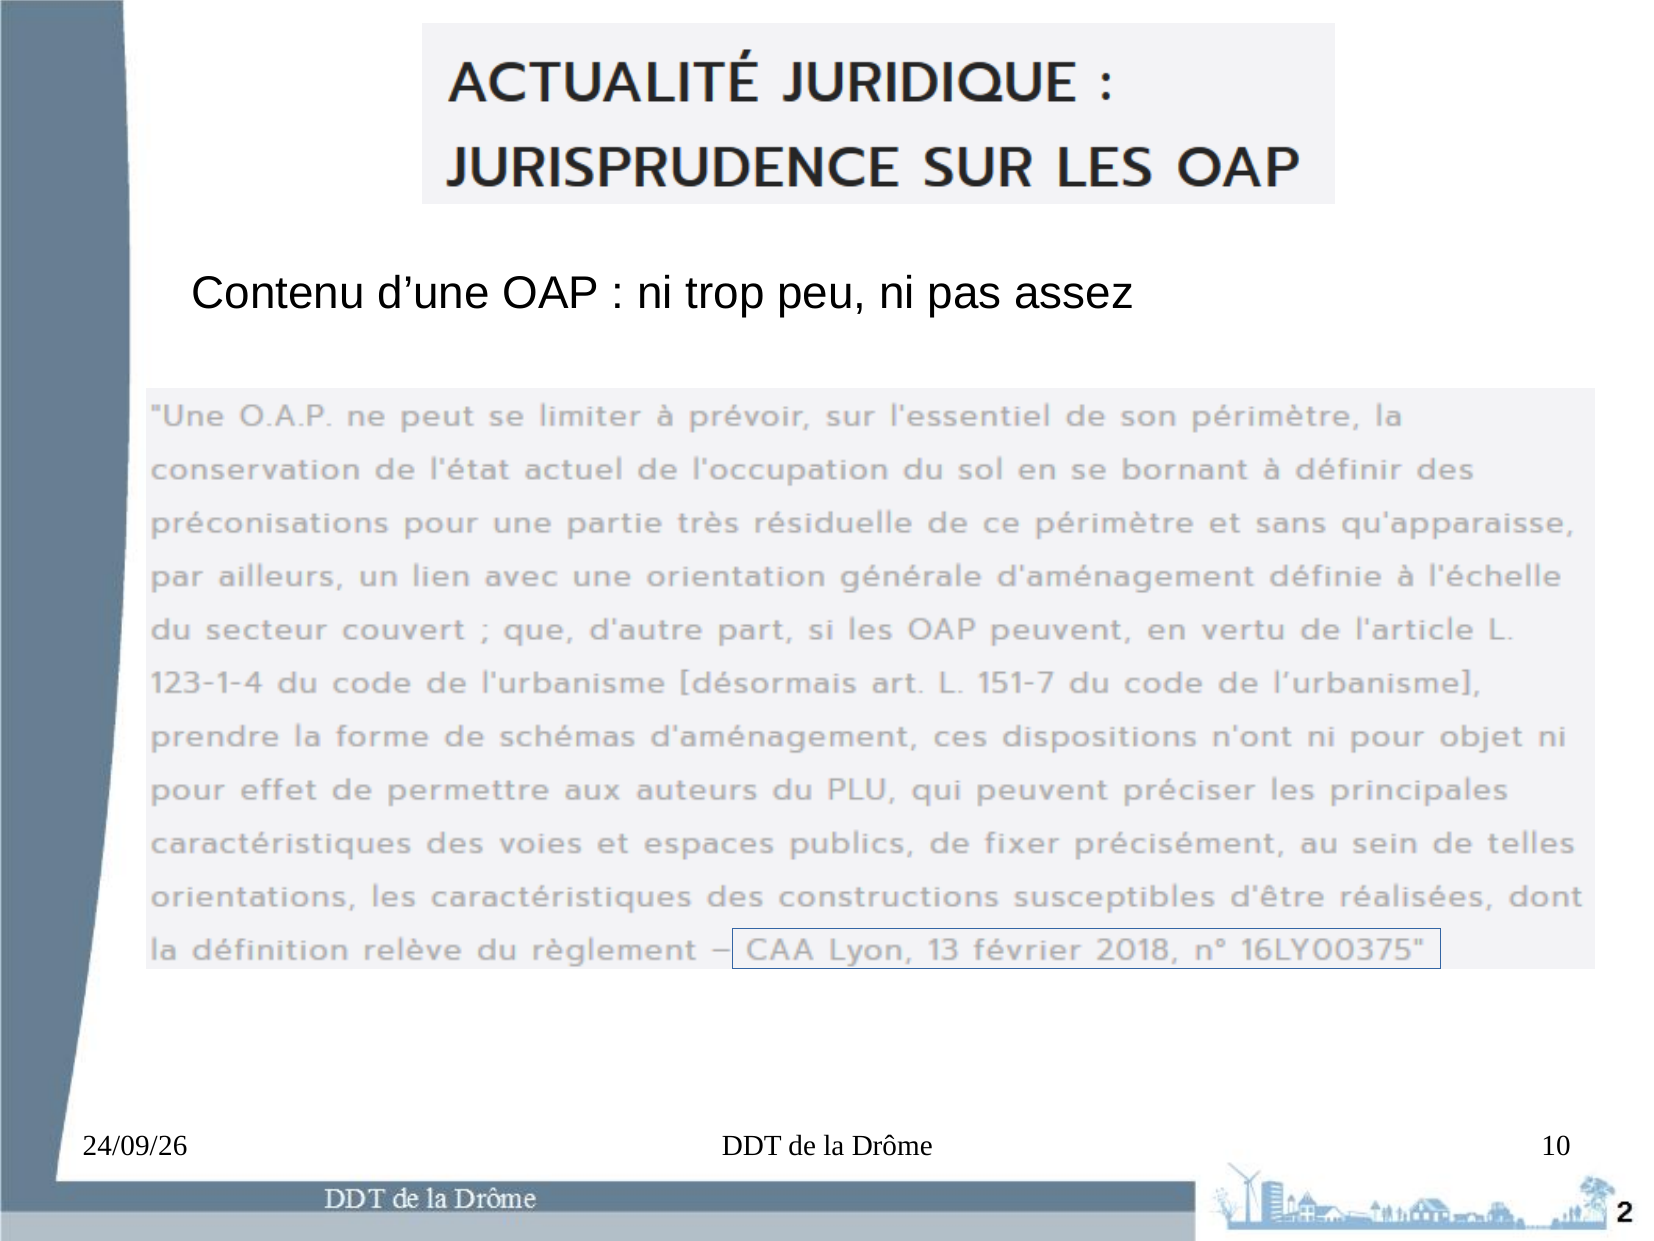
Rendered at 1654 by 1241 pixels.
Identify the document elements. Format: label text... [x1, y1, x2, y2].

picture [0, 0, 1654, 1241]
text_box [732, 928, 1441, 969]
text_box Contenu d’une OAP : ni trop peu, ni pas assez [177, 259, 1158, 359]
